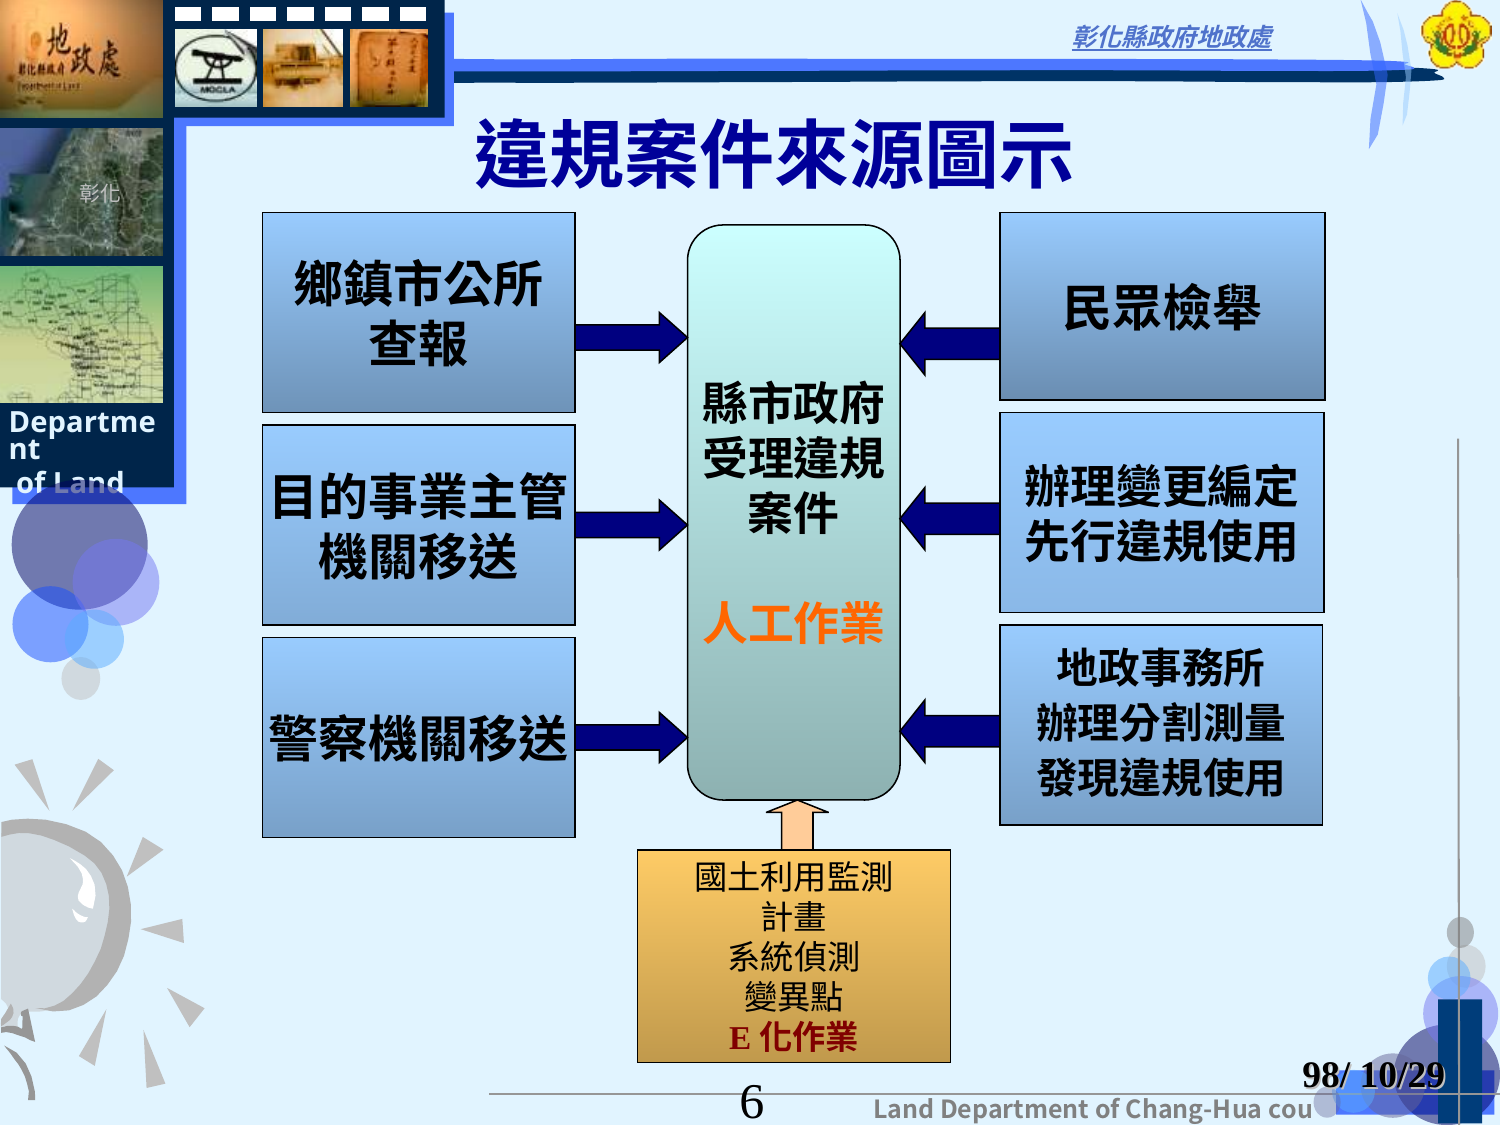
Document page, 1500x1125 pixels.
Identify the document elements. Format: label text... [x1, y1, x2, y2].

picture [175, 29, 257, 107]
text_box [899, 312, 999, 376]
text_box 目的事業主管 機關移送 [262, 425, 576, 625]
picture [1420, 0, 1492, 71]
text_box 鄉鎮市公所 查報 [262, 212, 576, 413]
text_box [576, 500, 688, 551]
text_box [766, 800, 829, 849]
picture [0, 128, 163, 256]
text_box [899, 487, 999, 551]
text_box 違規案件來源圖示 [362, 99, 1188, 206]
text_box 辦理變更編定 先行違規使用 [999, 412, 1324, 613]
text_box 縣市政府 受理違規 案件 人工作業 [687, 224, 901, 801]
text_box 地政事務所 辦理分割測量 發現違規使用 [999, 624, 1323, 825]
text_box [576, 712, 688, 763]
text_box [899, 699, 999, 763]
picture [0, 0, 163, 118]
text_box 警察機關移送 [262, 637, 576, 838]
picture [0, 266, 163, 403]
picture [263, 29, 343, 107]
text_box 國土利用監測 計畫 系統偵測 變異點 E化作業 [637, 849, 951, 1063]
text_box 民眾檢舉 [999, 212, 1326, 400]
text_box [576, 312, 688, 363]
picture [350, 29, 428, 107]
